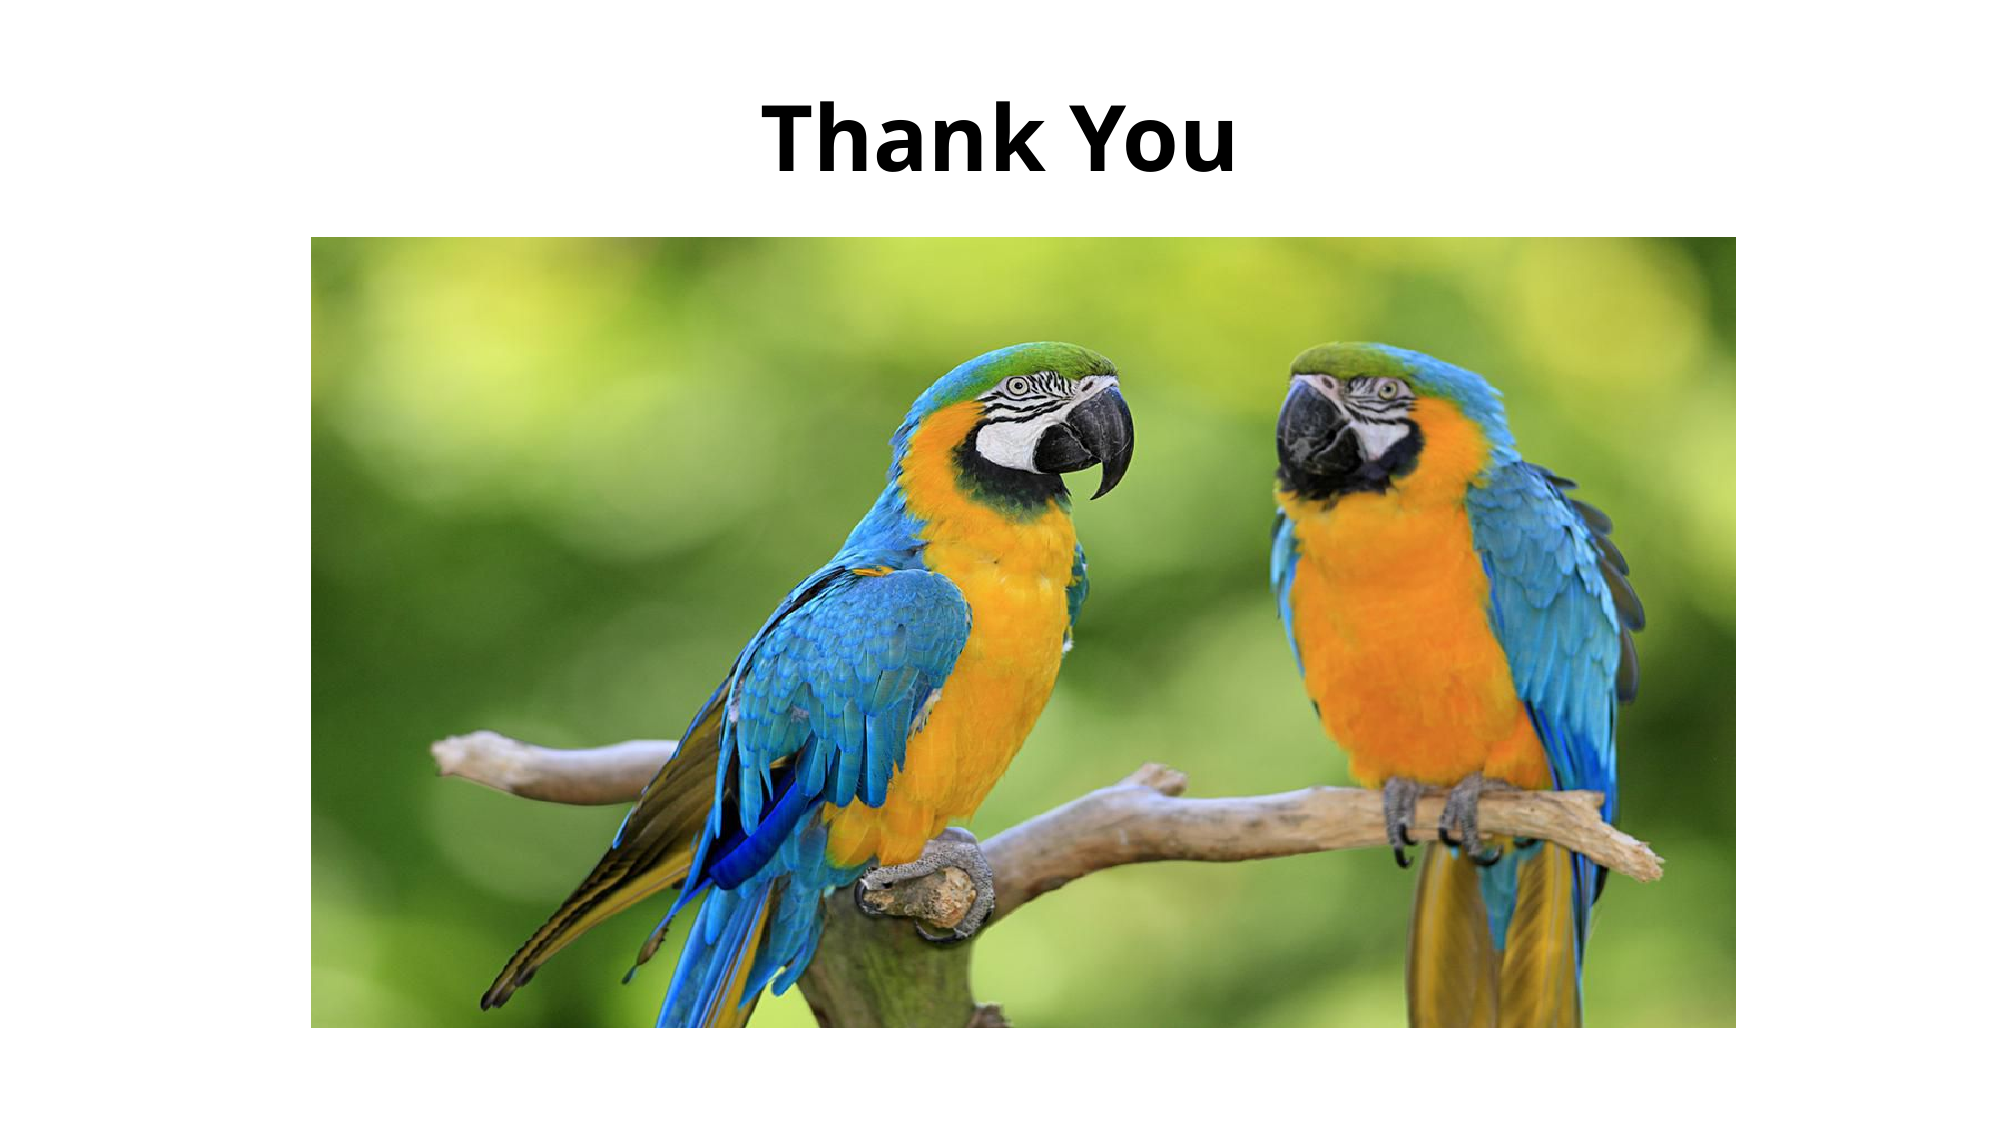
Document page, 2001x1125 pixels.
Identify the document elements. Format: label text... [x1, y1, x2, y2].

title Thank You [137, 59, 1863, 224]
picture [311, 237, 1736, 1028]
